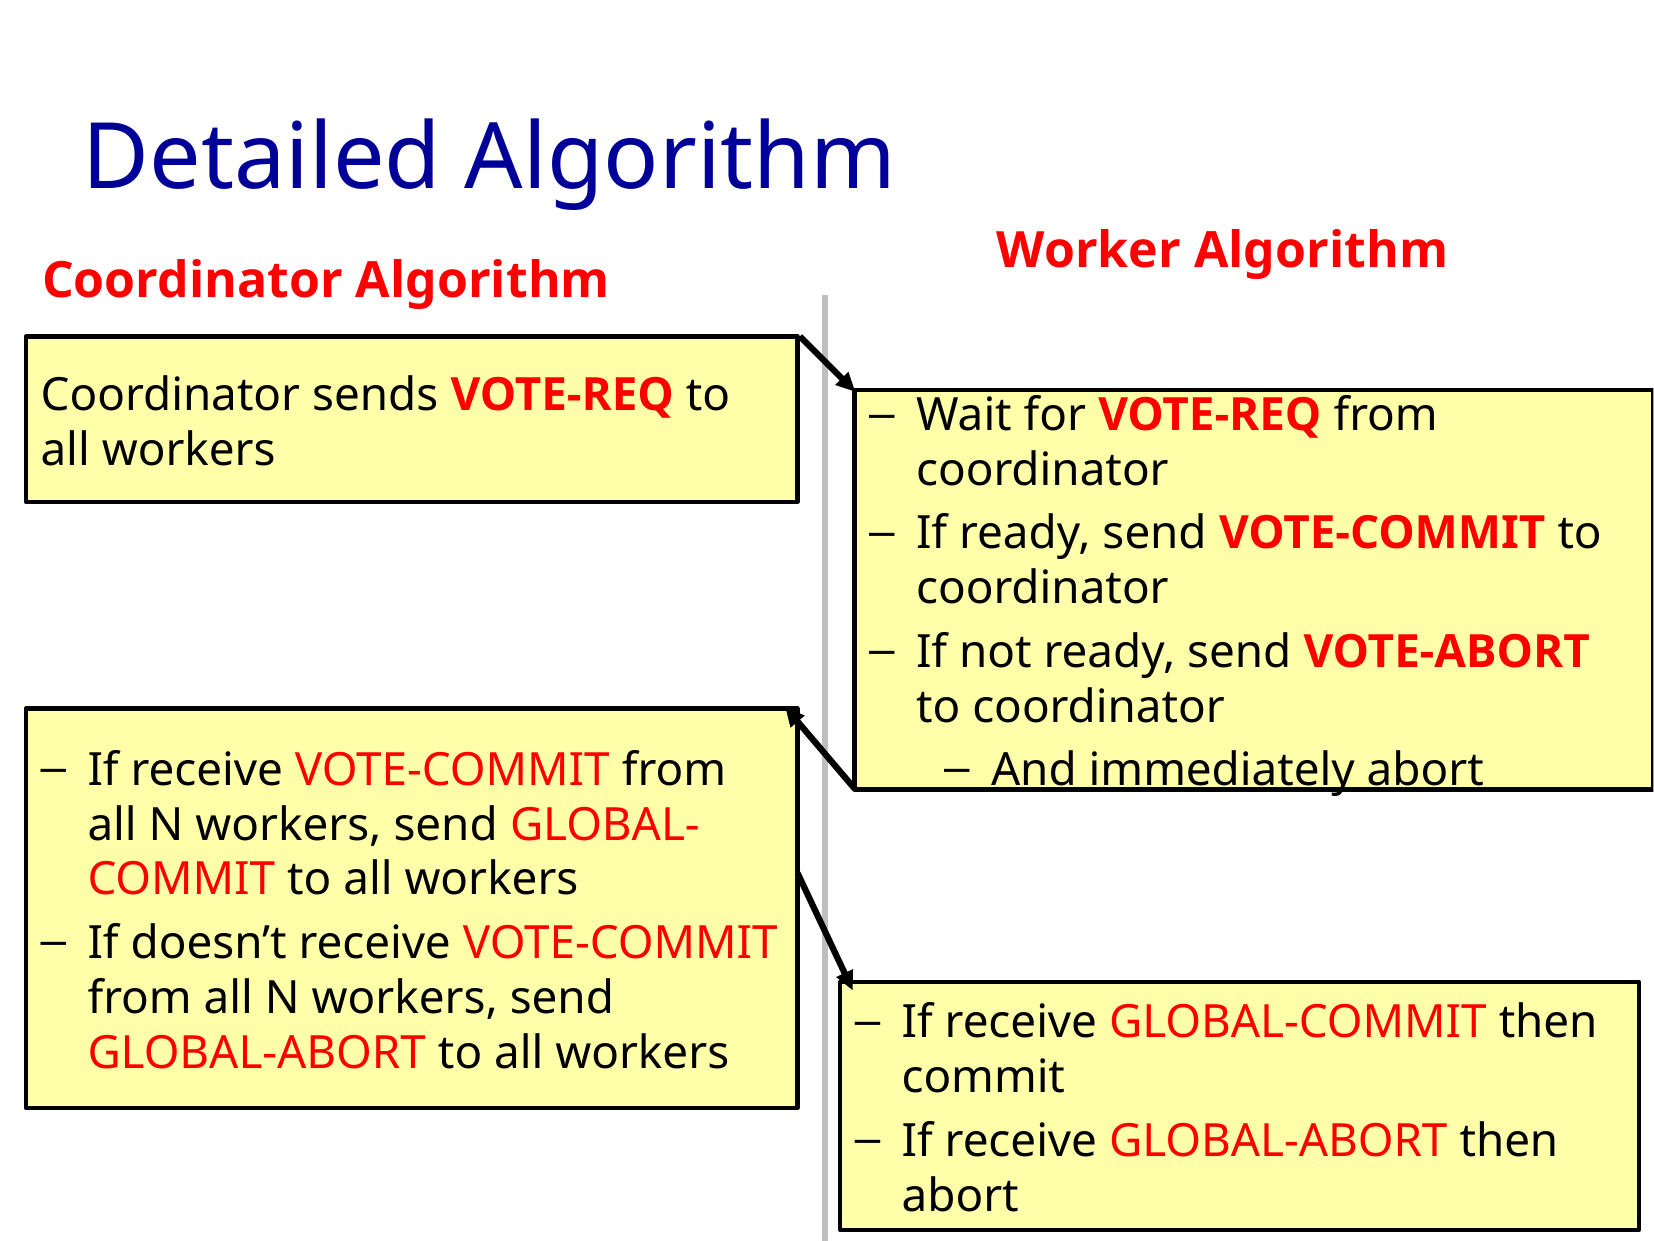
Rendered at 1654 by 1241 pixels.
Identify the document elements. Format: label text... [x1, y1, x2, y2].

text_box If receive GLOBAL-COMMIT then commit If receive GLOBAL-ABORT then abort [840, 981, 1640, 1230]
text_box Coordinator Algorithm [27, 239, 625, 315]
text_box Wait for VOTE-REQ from coordinator If ready, send VOTE-COMMIT to coordinator If not ready, send VOTE-ABORT to coordinator And immediately abort [854, 389, 1654, 790]
title Detailed Algorithm [82, 49, 1571, 257]
text_box Coordinator sends VOTE-REQ to all workers [25, 336, 798, 502]
text_box Worker Algorithm [982, 209, 1463, 285]
text_box If receive VOTE-COMMIT from all N workers, send GLOBAL-COMMIT to all workers If doesn’t receive VOTE-COMMIT from all N workers, send GLOBAL-ABORT to all workers [25, 708, 798, 1108]
